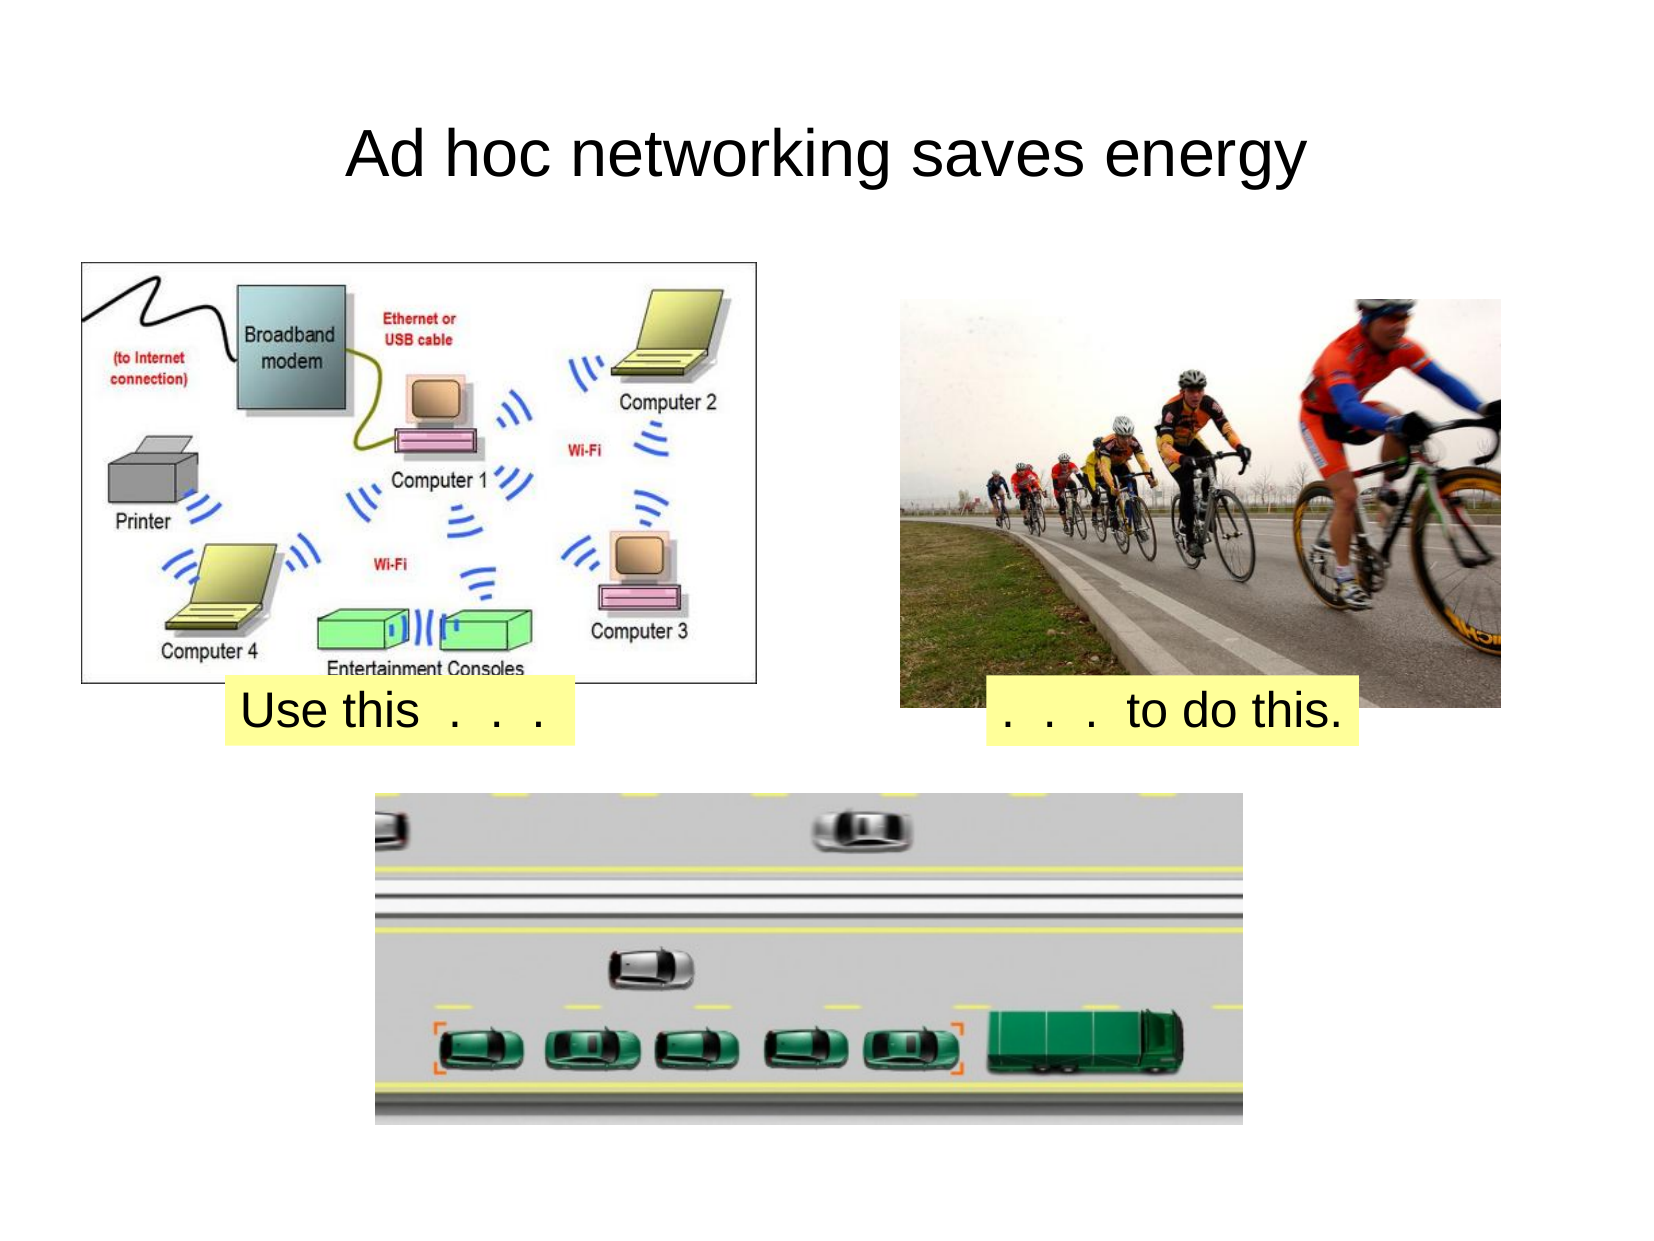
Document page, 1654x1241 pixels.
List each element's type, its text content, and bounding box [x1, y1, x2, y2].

picture [375, 793, 1243, 1126]
picture [81, 262, 757, 684]
title Ad hoc networking saves energy [82, 49, 1571, 257]
text_box Use this . . . [225, 675, 575, 746]
text_box . . . to do this. [986, 675, 1358, 746]
picture [900, 299, 1501, 709]
